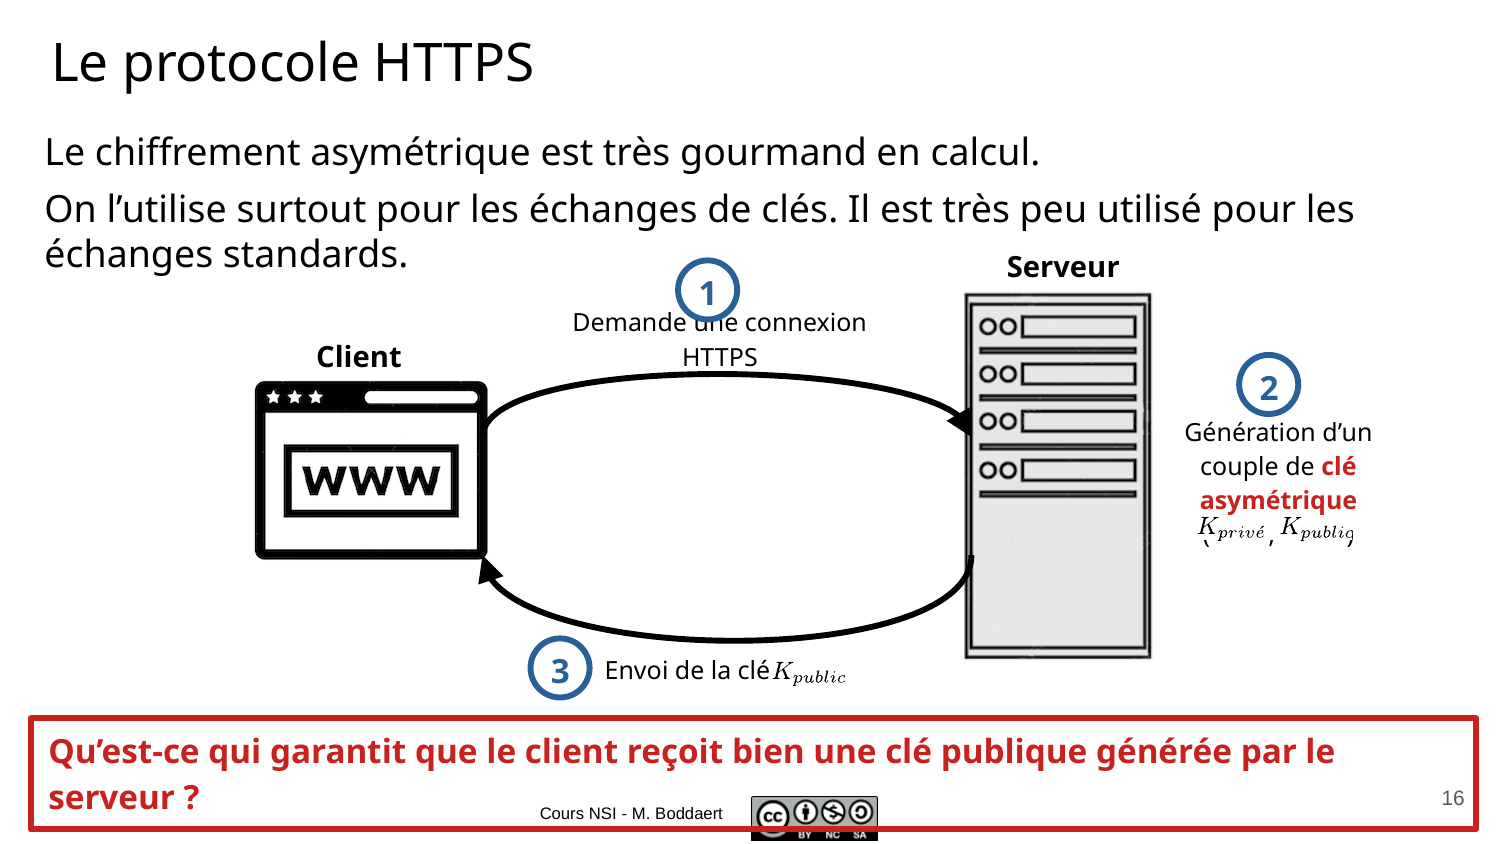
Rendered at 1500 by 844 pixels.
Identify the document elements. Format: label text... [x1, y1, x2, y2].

text_box [1239, 368, 1244, 401]
title Le protocole HTTPS [51, 13, 1449, 108]
text_box Le chiffrement asymétrique est très gourmand en calcul. On l’utilise surtout pour les échanges de clés. Il est très peu utilisé pour les échanges standards. [29, 120, 1477, 715]
slide_number <numéro> [1389, 784, 1473, 826]
text_box [772, 661, 846, 686]
text_box [530, 650, 536, 686]
text_box [586, 653, 590, 683]
text_box Envoi de la clé [519, 640, 921, 700]
text_box 2 [1244, 357, 1294, 412]
text_box [733, 274, 738, 306]
text_box [1197, 516, 1264, 542]
picture [252, 377, 491, 562]
text_box [1294, 369, 1299, 400]
picture [962, 289, 1155, 664]
text_box Qu’est-ce qui garantit que le client reçoit bien une clé publique générée par le serveur ? [30, 718, 1477, 784]
picture [751, 832, 878, 841]
picture [751, 796, 878, 826]
text_box 1 [683, 262, 733, 317]
text_box [678, 273, 683, 307]
text_box [1280, 517, 1354, 542]
text_box Demande une connexion HTTPS [519, 309, 921, 369]
text_box 3 [536, 640, 586, 695]
text_box Génération d’un couple de clé asymétrique ( , ) [1145, 401, 1412, 564]
text_box Serveur [992, 242, 1146, 291]
text_box Client [301, 329, 426, 378]
